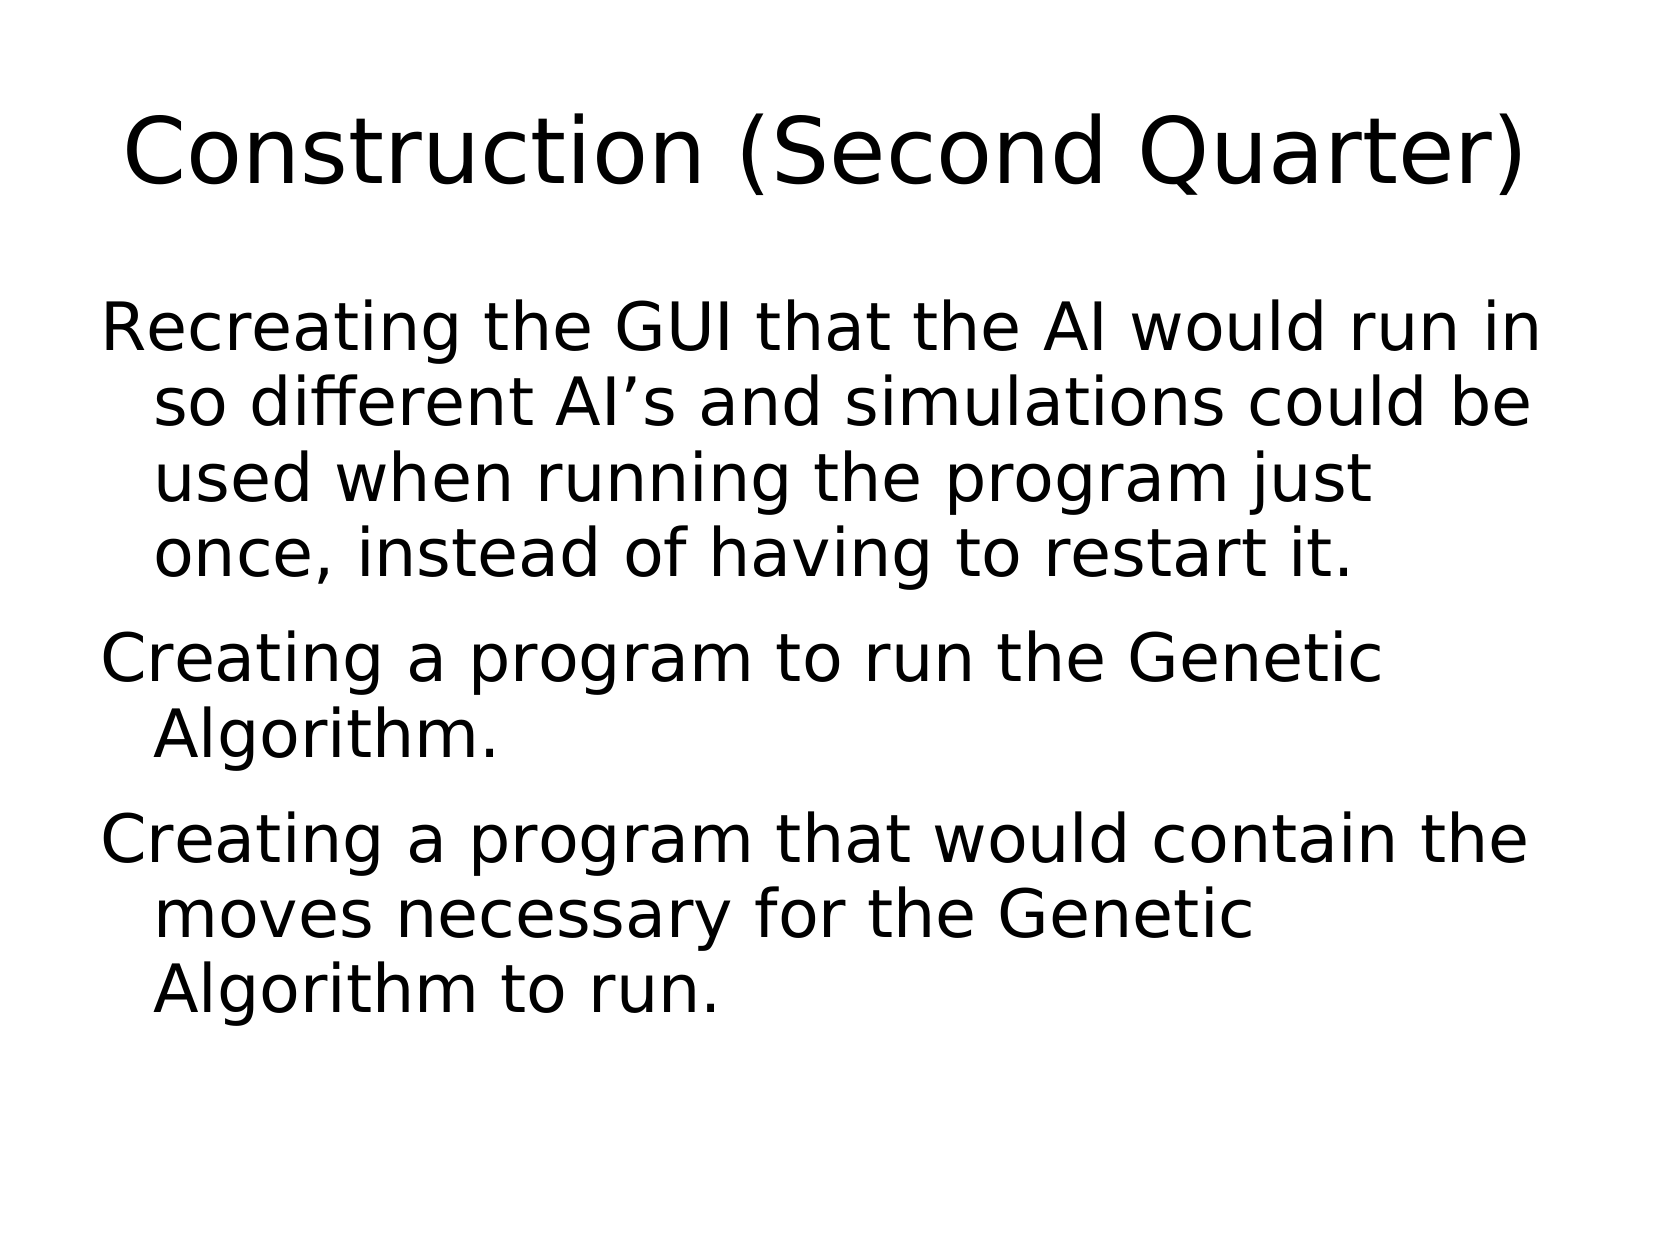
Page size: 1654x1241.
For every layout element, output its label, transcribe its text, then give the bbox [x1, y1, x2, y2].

list Recreating the GUI that the AI would run in so different AI’s and simulations could be used when running the program just once, instead of having to restart it. Creating a program to run the Genetic Algorithm. Creating a program that would contain the moves necessary for the Genetic Algorithm to run. [82, 290, 1571, 1109]
title Construction (Second Quarter) [82, 49, 1571, 257]
